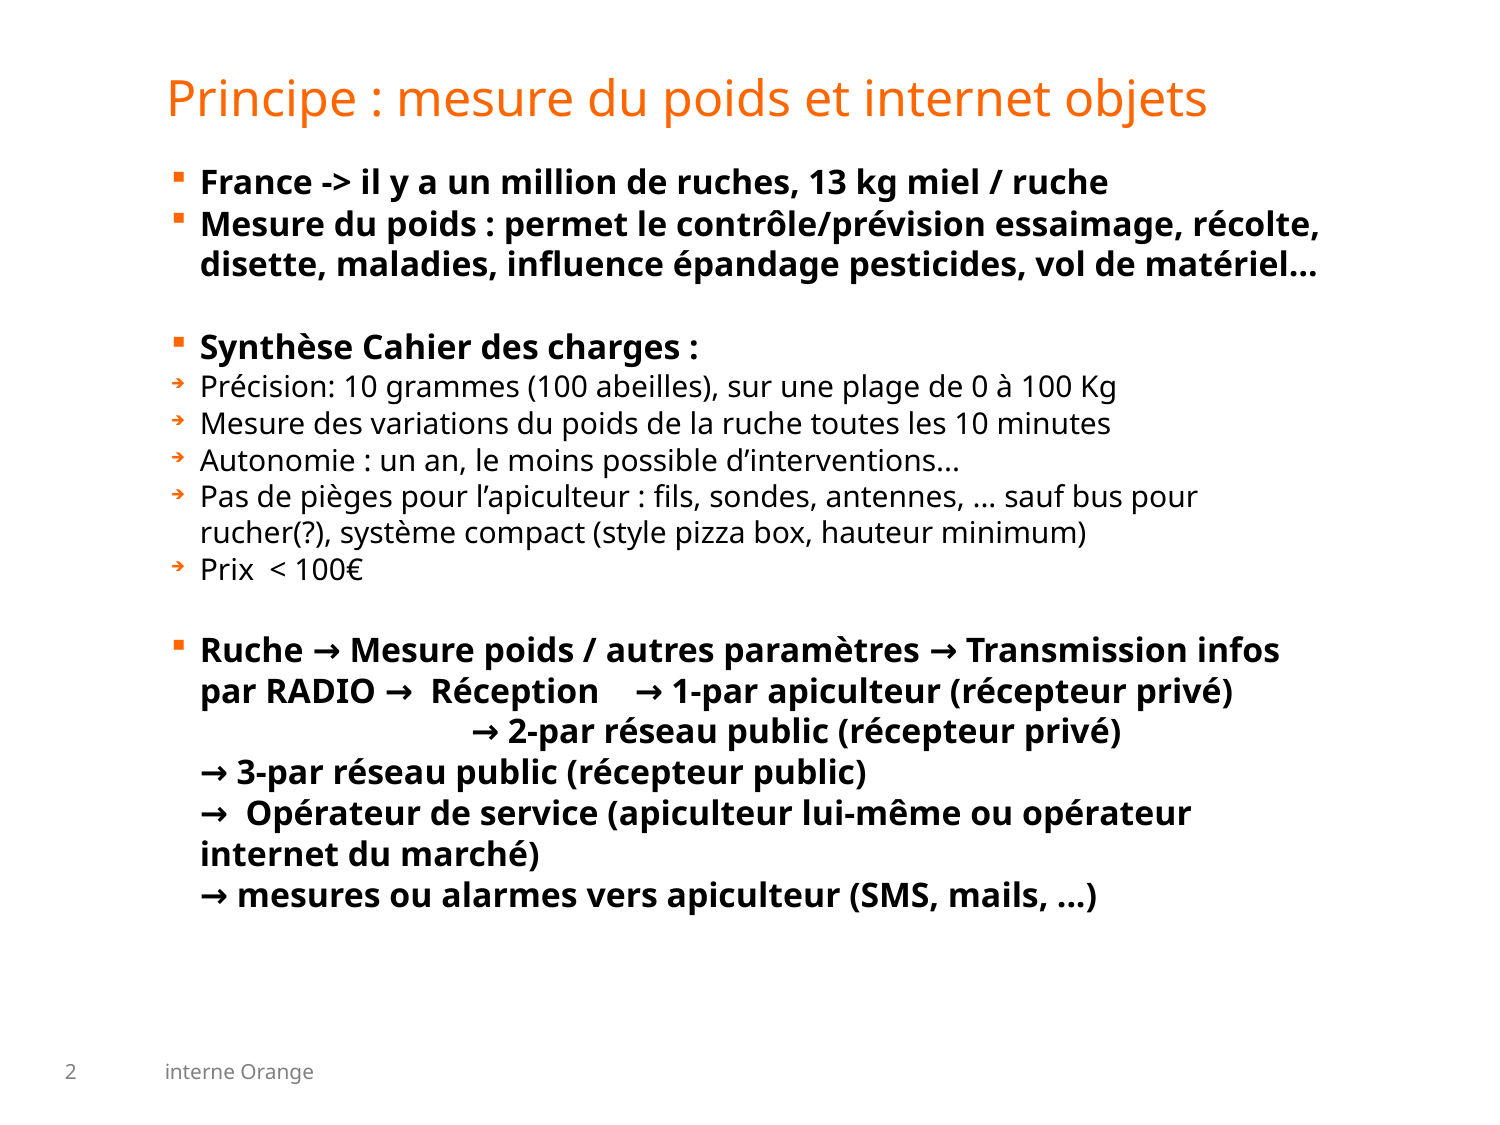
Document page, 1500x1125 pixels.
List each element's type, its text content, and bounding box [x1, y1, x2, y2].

list France -> il y a un million de ruches, 13 kg miel / ruche Mesure du poids : permet le contrôle/prévision essaimage, récolte, disette, maladies, influence épandage pesticides, vol de matériel… Synthèse Cahier des charges : Précision: 10 grammes (100 abeilles), sur une plage de 0 à 100 Kg Mesure des variations du poids de la ruche toutes les 10 minutes Autonomie : un an, le moins possible d’interventions... Pas de pièges pour l’apiculteur : fils, sondes, antennes, ... sauf bus pour rucher(?), système compact (style pizza box, hauteur minimum) Prix < 100€ Ruche → Mesure poids / autres paramètres → Transmission infos par RADIO → Réception → 1-par apiculteur (récepteur privé) → 2-par réseau public (récepteur privé) → 3-par réseau public (récepteur public) → Opérateur de service (apiculteur lui-même ou opérateur internet du marché) → mesures ou alarmes vers apiculteur (SMS, mails, ...) [171, 160, 1329, 929]
title Principe : mesure du poids et internet objets [166, 66, 1329, 149]
